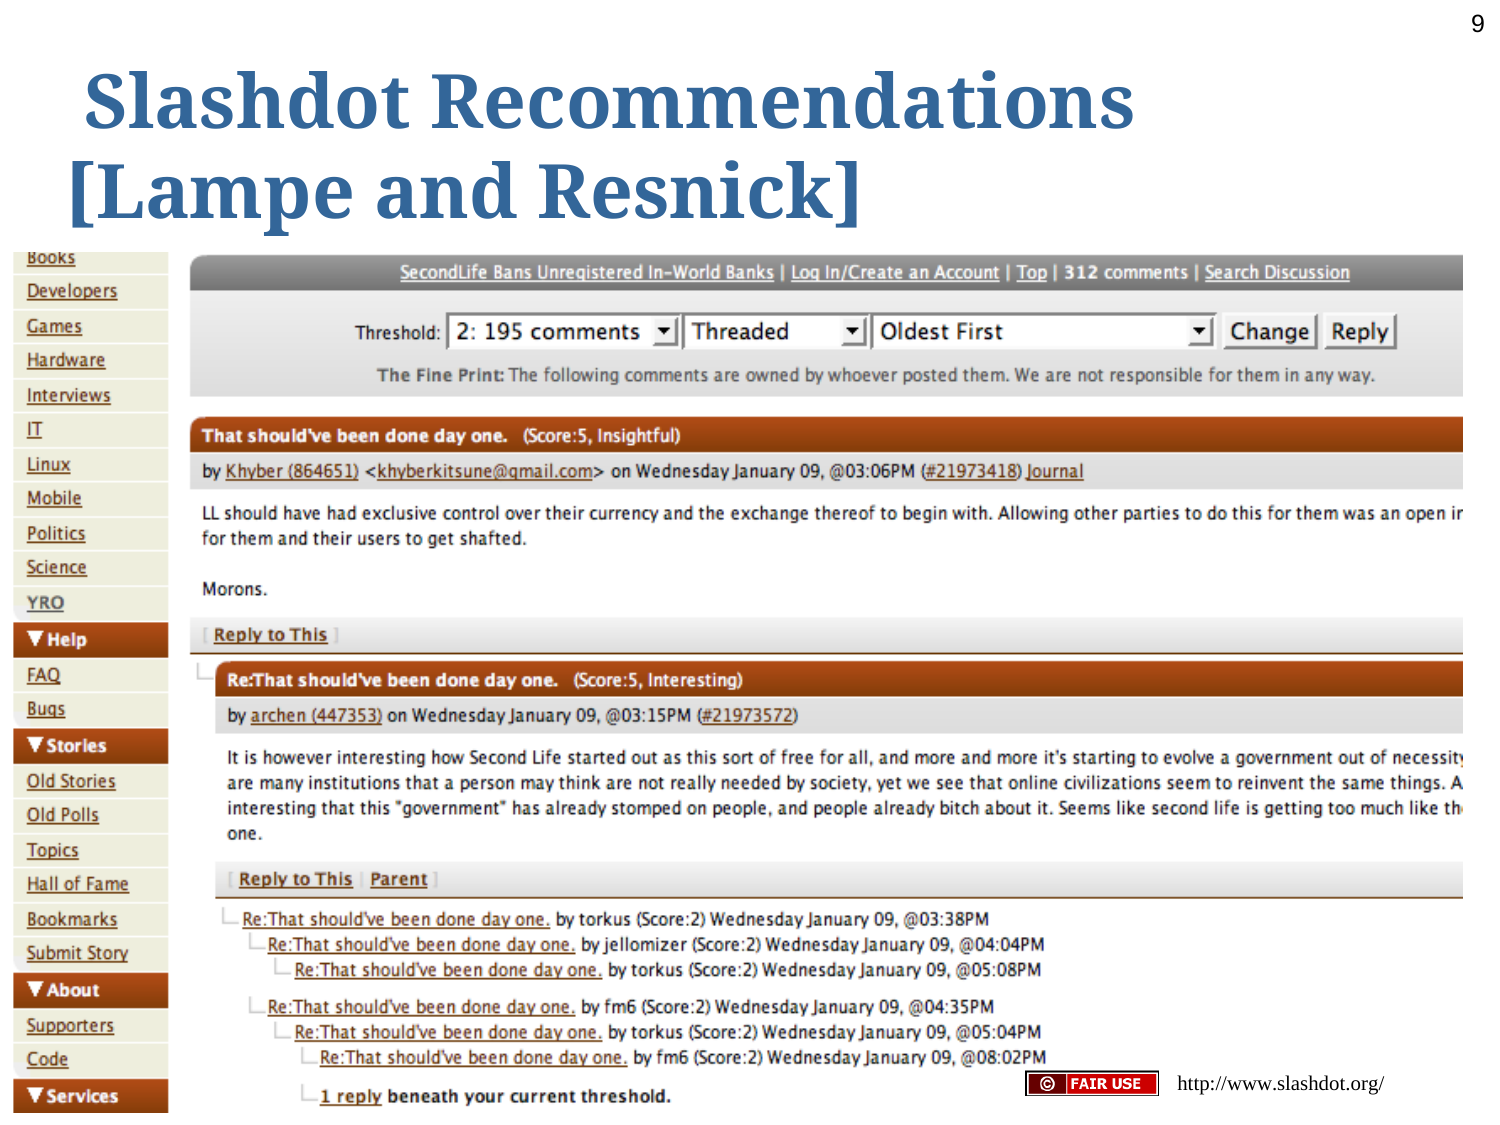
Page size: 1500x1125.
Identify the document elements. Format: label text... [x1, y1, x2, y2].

picture [12, 252, 1463, 1113]
text_box http://www.slashdot.org/ [1162, 1062, 1500, 1125]
text_box <number> [1337, 0, 1500, 51]
title Slashdot Recommendations [Lampe and Resnick] [50, 46, 1326, 242]
